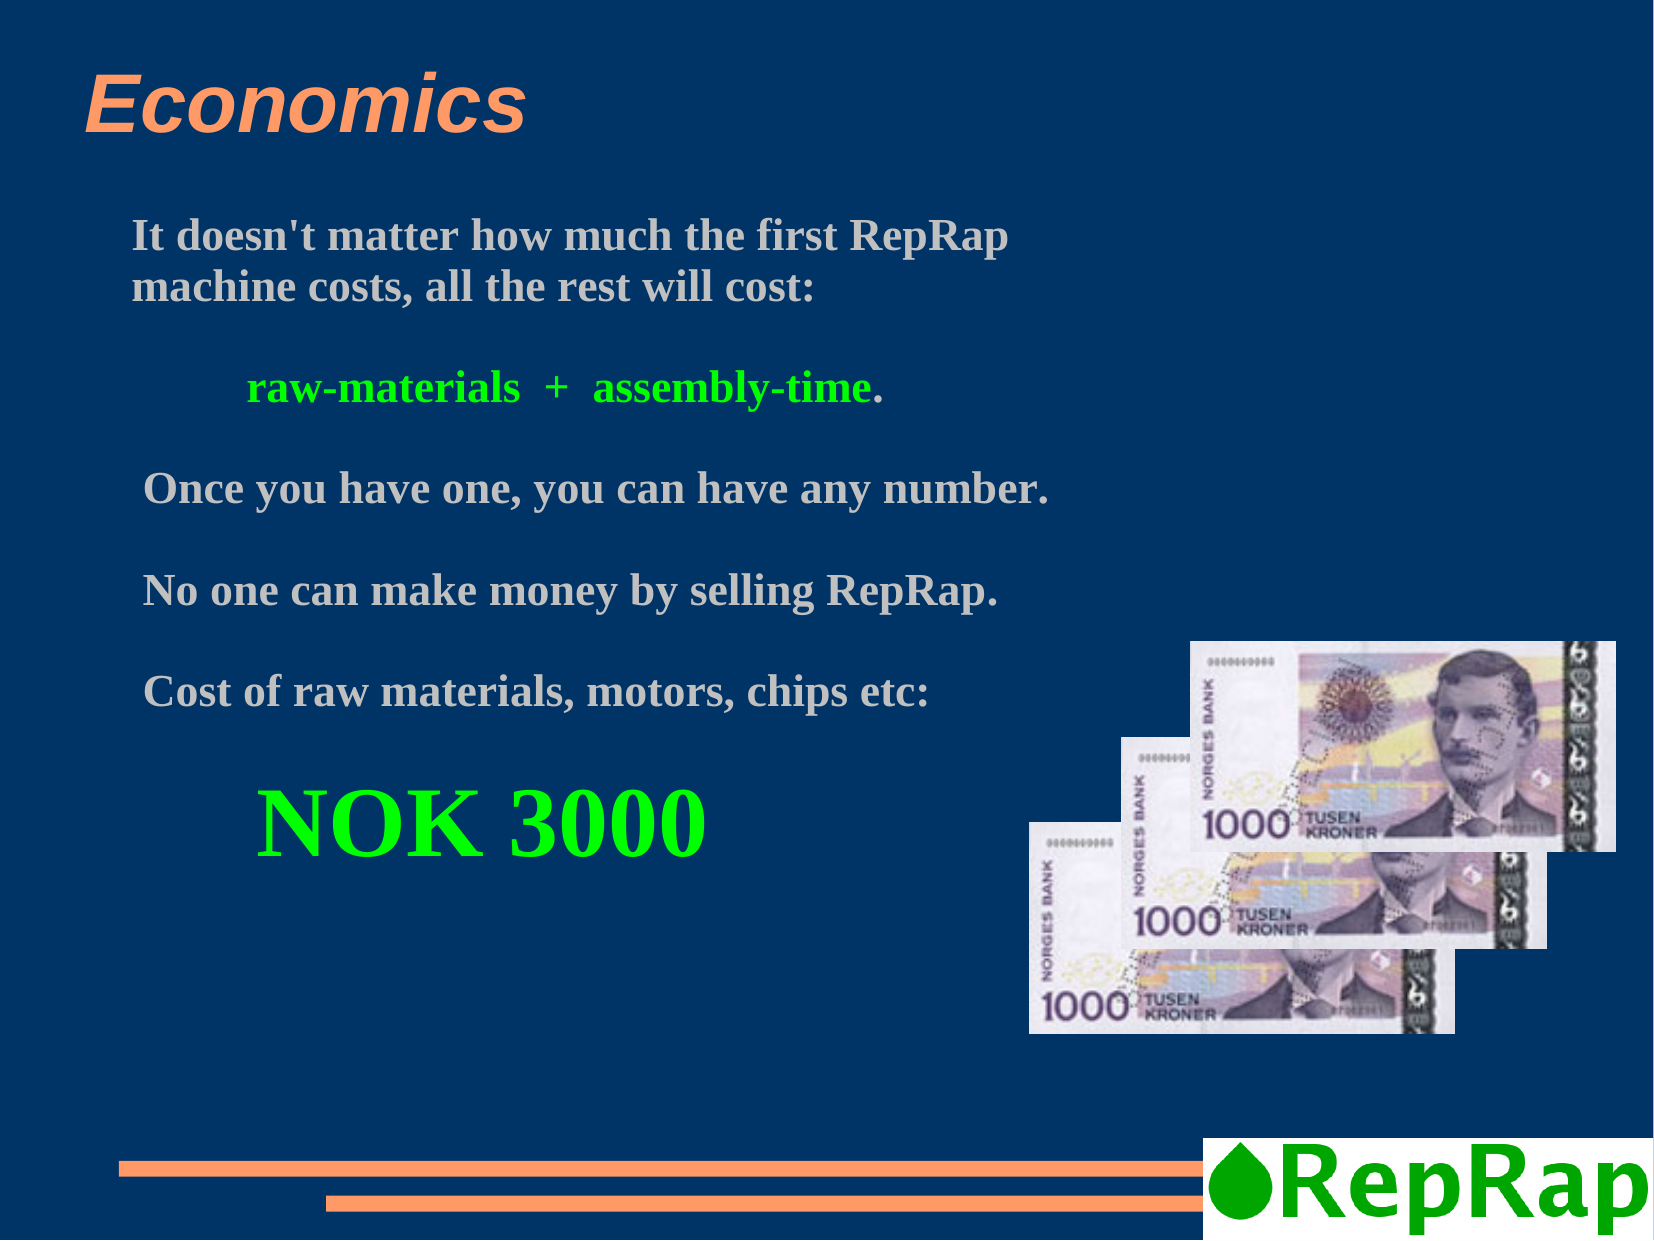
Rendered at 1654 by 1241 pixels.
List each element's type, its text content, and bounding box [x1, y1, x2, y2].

picture [1029, 641, 1616, 1034]
text_box It doesn't matter how much the first RepRap machine costs, all the rest will cost: raw-materials + assembly-time. Once you have one, you can have any number. No one can make money by selling RepRap. Cost of raw materials, motors, chips etc: NOK 3000 [131, 209, 1491, 1186]
picture [1203, 1138, 1654, 1241]
title Economics [84, 0, 1497, 208]
